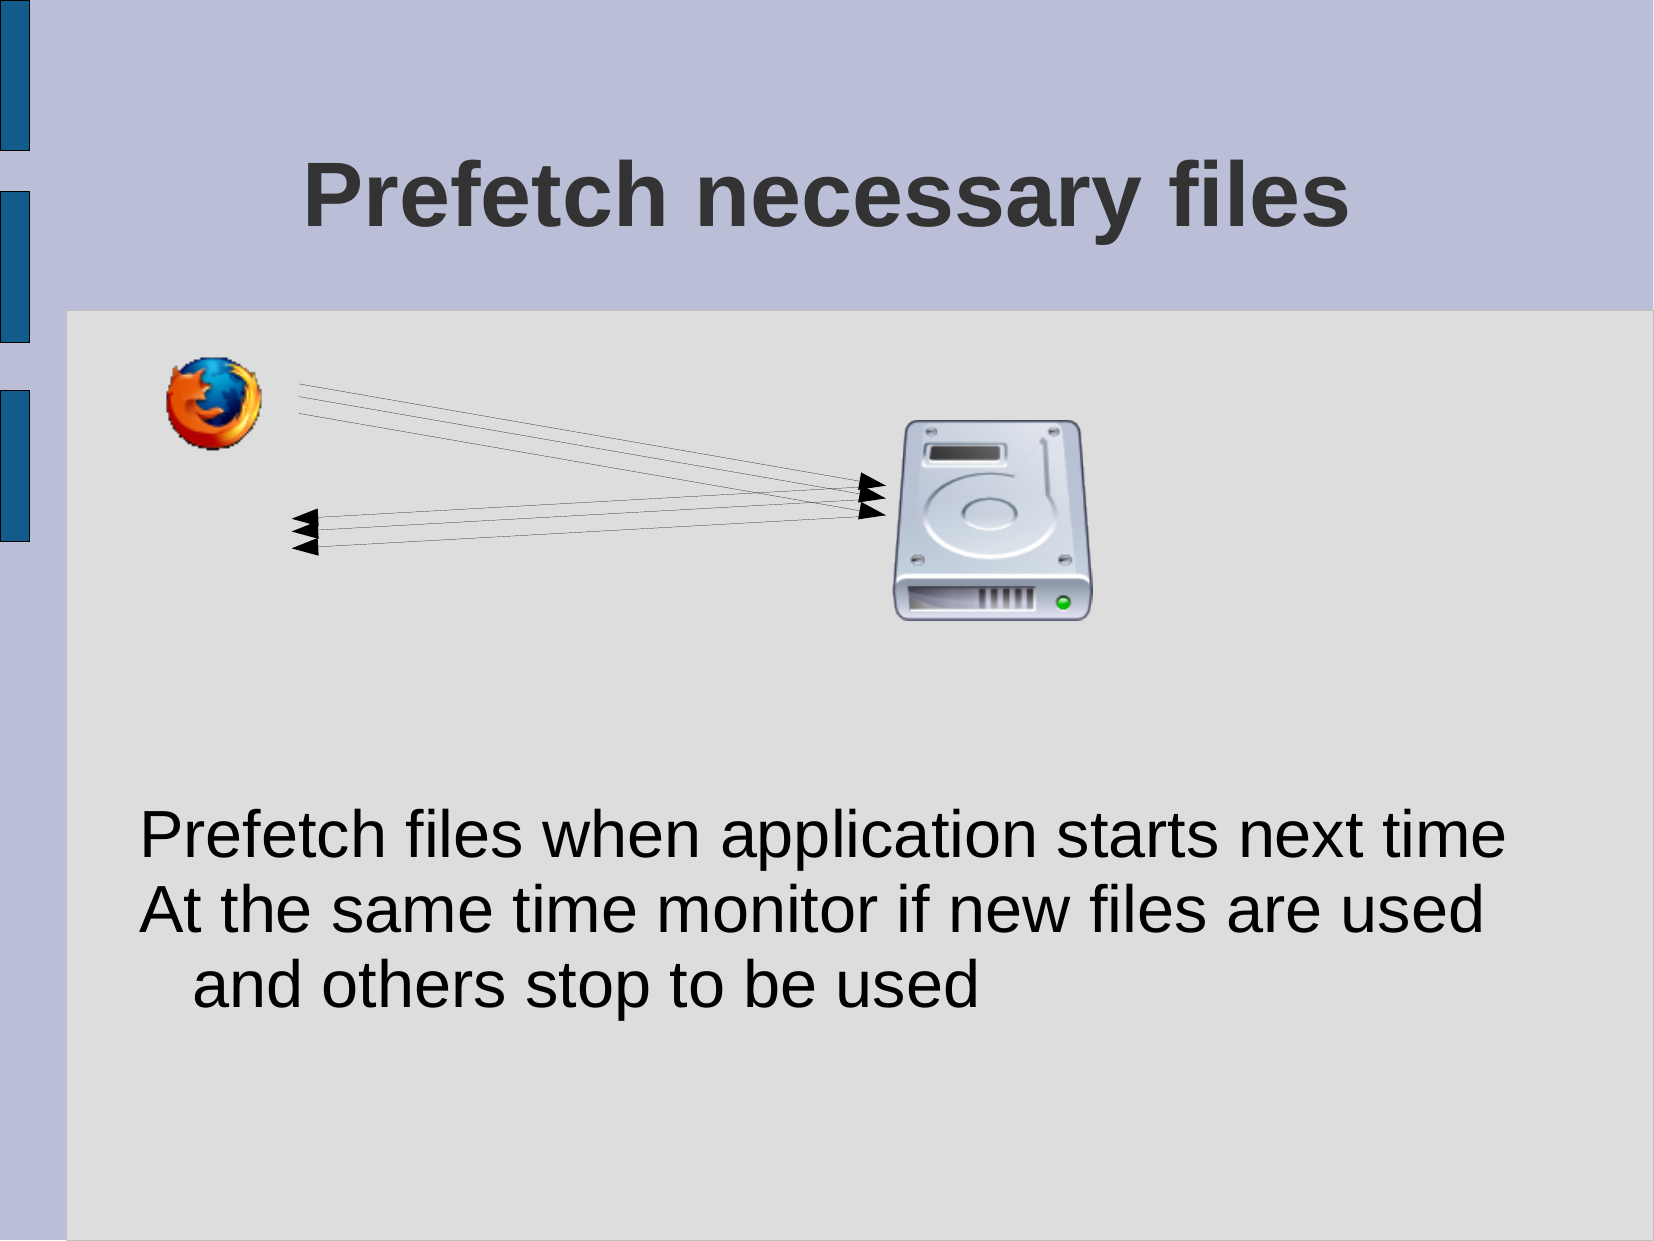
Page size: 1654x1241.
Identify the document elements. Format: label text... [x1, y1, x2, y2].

picture [165, 354, 266, 455]
picture [892, 420, 1093, 621]
title Prefetch necessary files [121, 91, 1534, 299]
list Prefetch files when application starts next time At the same time monitor if new files are used and others stop to be used [121, 797, 1534, 1127]
